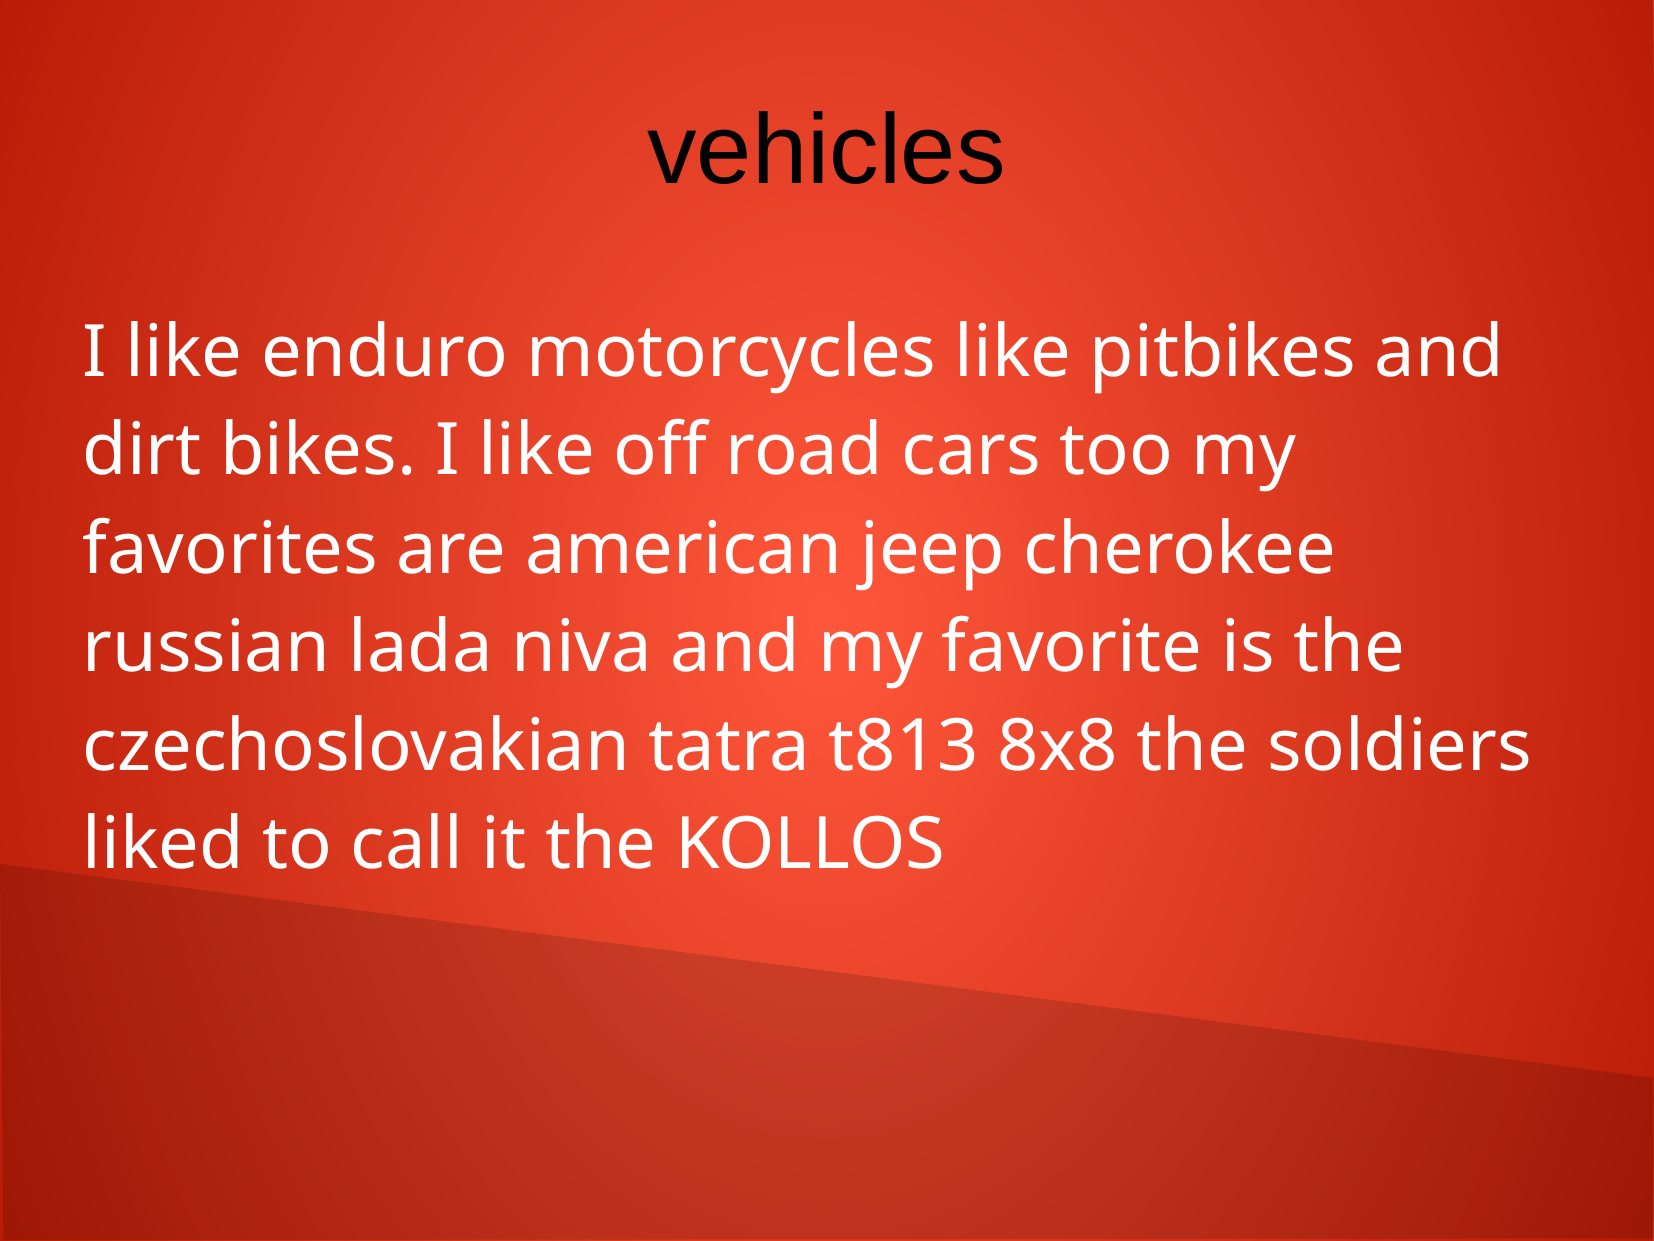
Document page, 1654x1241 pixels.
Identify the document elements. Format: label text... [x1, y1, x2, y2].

title vehicles [82, 47, 1571, 252]
list I like enduro motorcycles like pitbikes and dirt bikes. I like off road cars too my favorites are american jeep cherokee russian lada niva and my favorite is the czechoslovakian tatra t813 8x8 the soldiers liked to call it the KOLLOS [82, 299, 1571, 1019]
